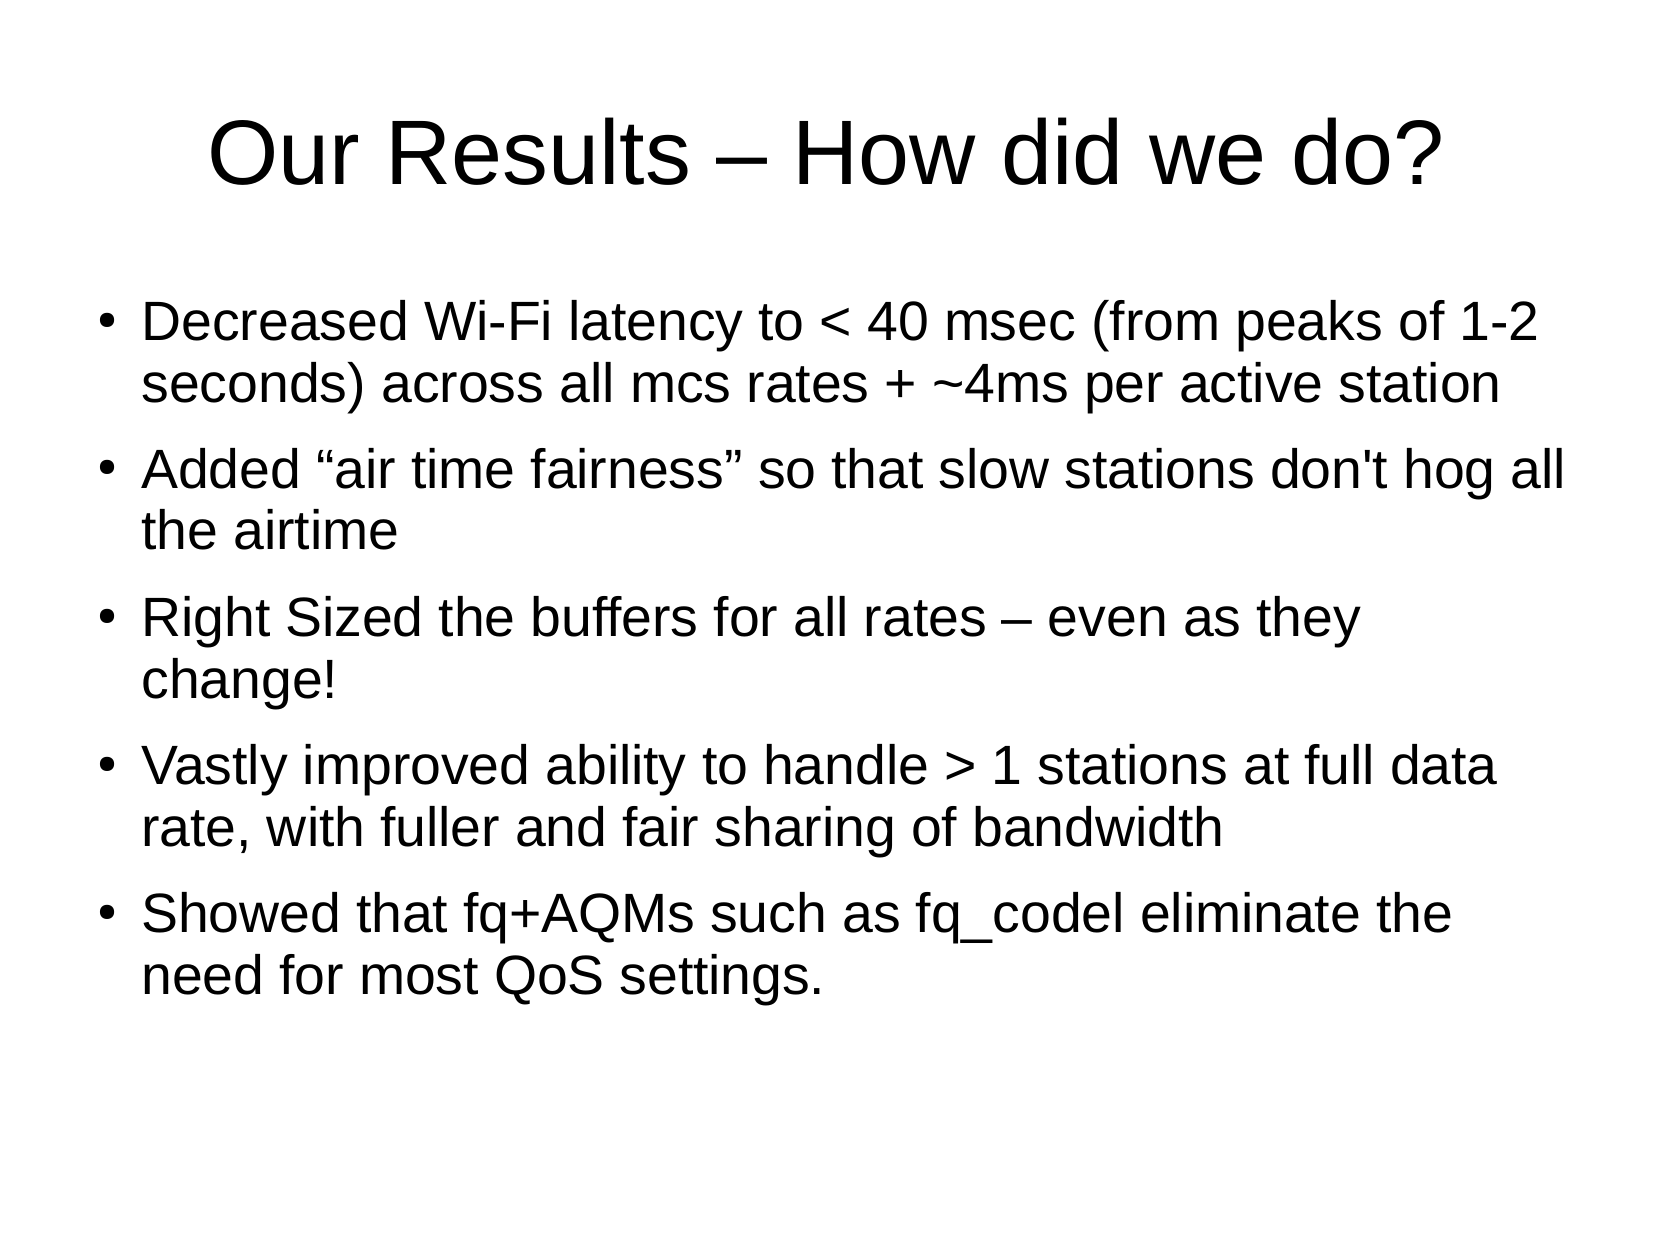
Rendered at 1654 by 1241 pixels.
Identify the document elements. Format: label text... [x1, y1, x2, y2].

list Decreased Wi-Fi latency to < 40 msec (from peaks of 1-2 seconds) across all mcs rates + ~4ms per active station Added “air time fairness” so that slow stations don't hog all the airtime Right Sized the buffers for all rates – even as they change! Vastly improved ability to handle > 1 stations at full data rate, with fuller and fair sharing of bandwidth Showed that fq+AQMs such as fq_codel eliminate the need for most QoS settings. [82, 290, 1571, 1010]
title Our Results – How did we do? [82, 49, 1571, 257]
